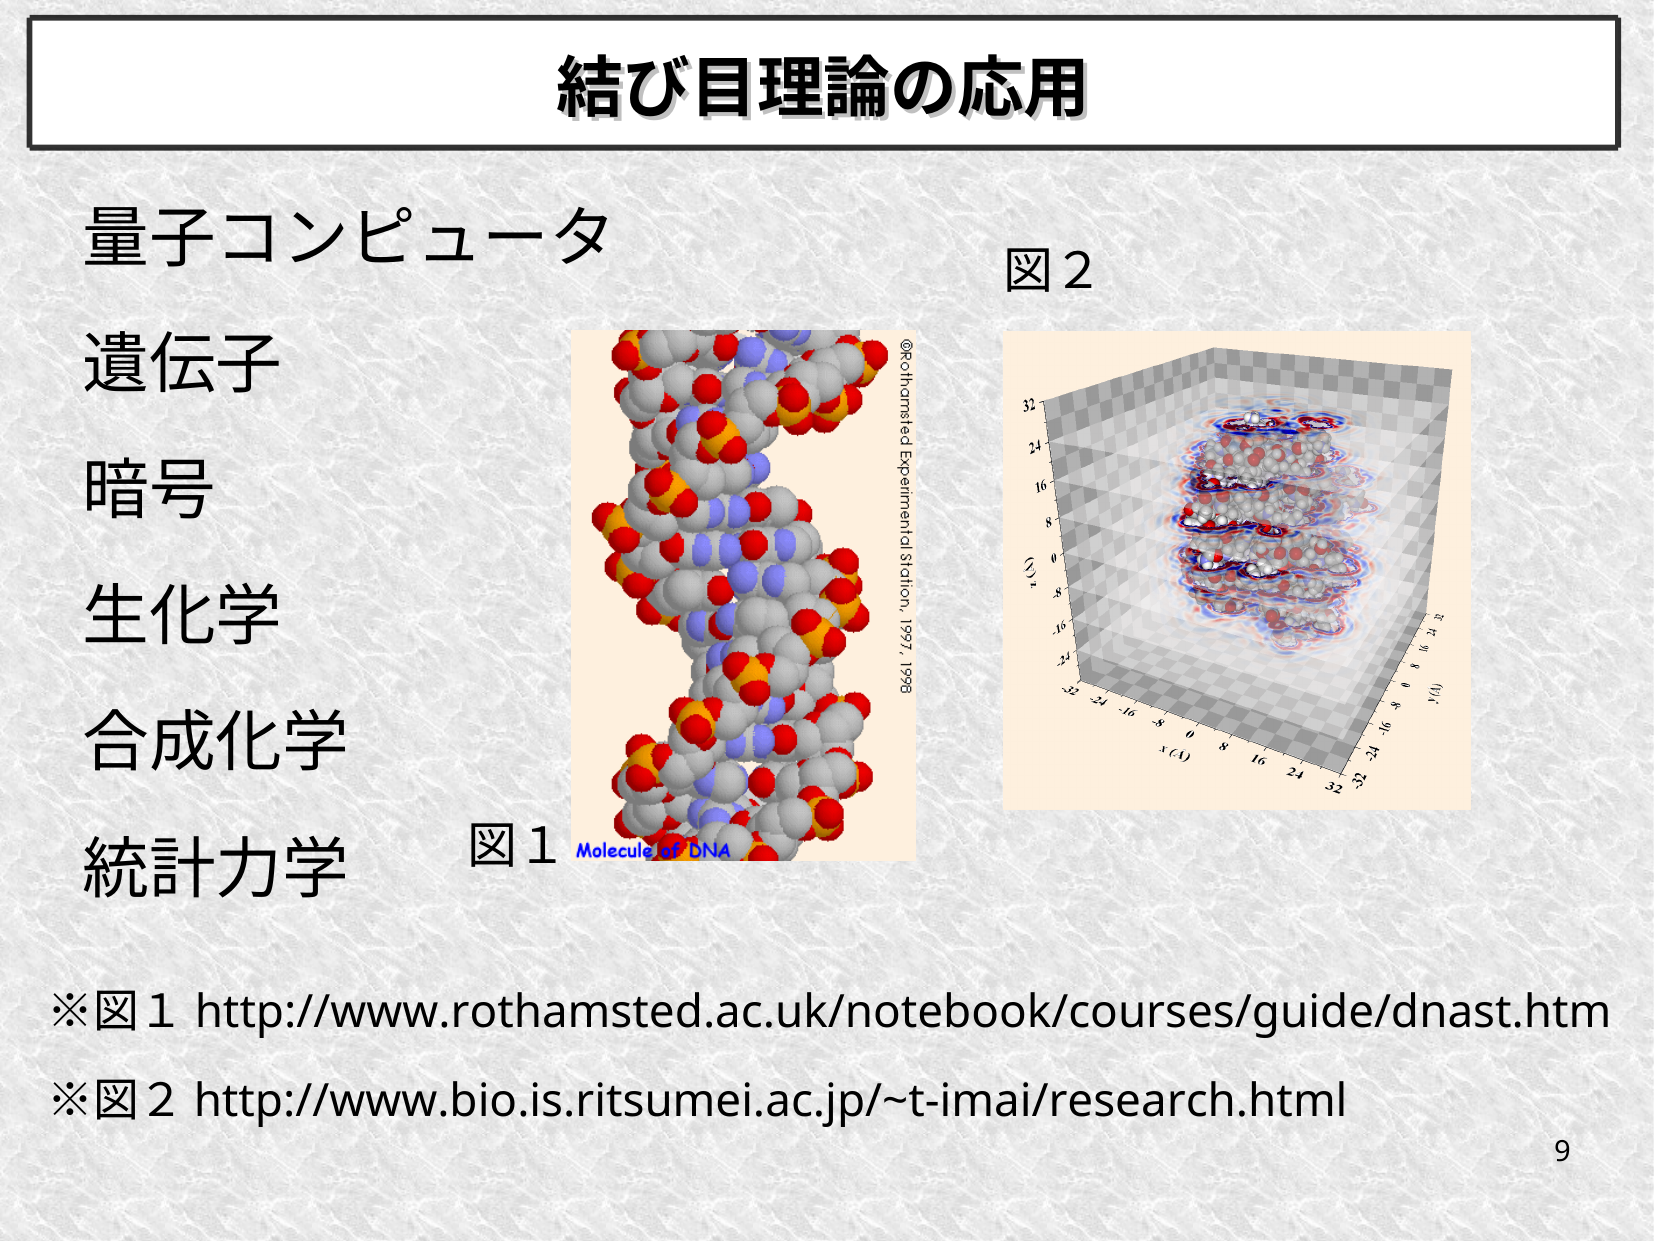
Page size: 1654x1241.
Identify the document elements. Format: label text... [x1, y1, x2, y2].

list 量子コンピュータ 遺伝子 暗号 生化学 合成化学 統計力学 [64, 183, 816, 762]
text_box ※図１ http://www.rothamsted.ac.uk/notebook/courses/guide/dnast.htm [29, 974, 1632, 1047]
text_box 図２ [985, 231, 1156, 303]
picture [0, 0, 1654, 1241]
text_box 結び目理論の応用 [29, 17, 1619, 148]
text_box 図１ [449, 805, 602, 878]
text_box ※図２ http://www.bio.is.ritsumei.ac.jp/~t-imai/research.html [29, 1063, 1632, 1135]
